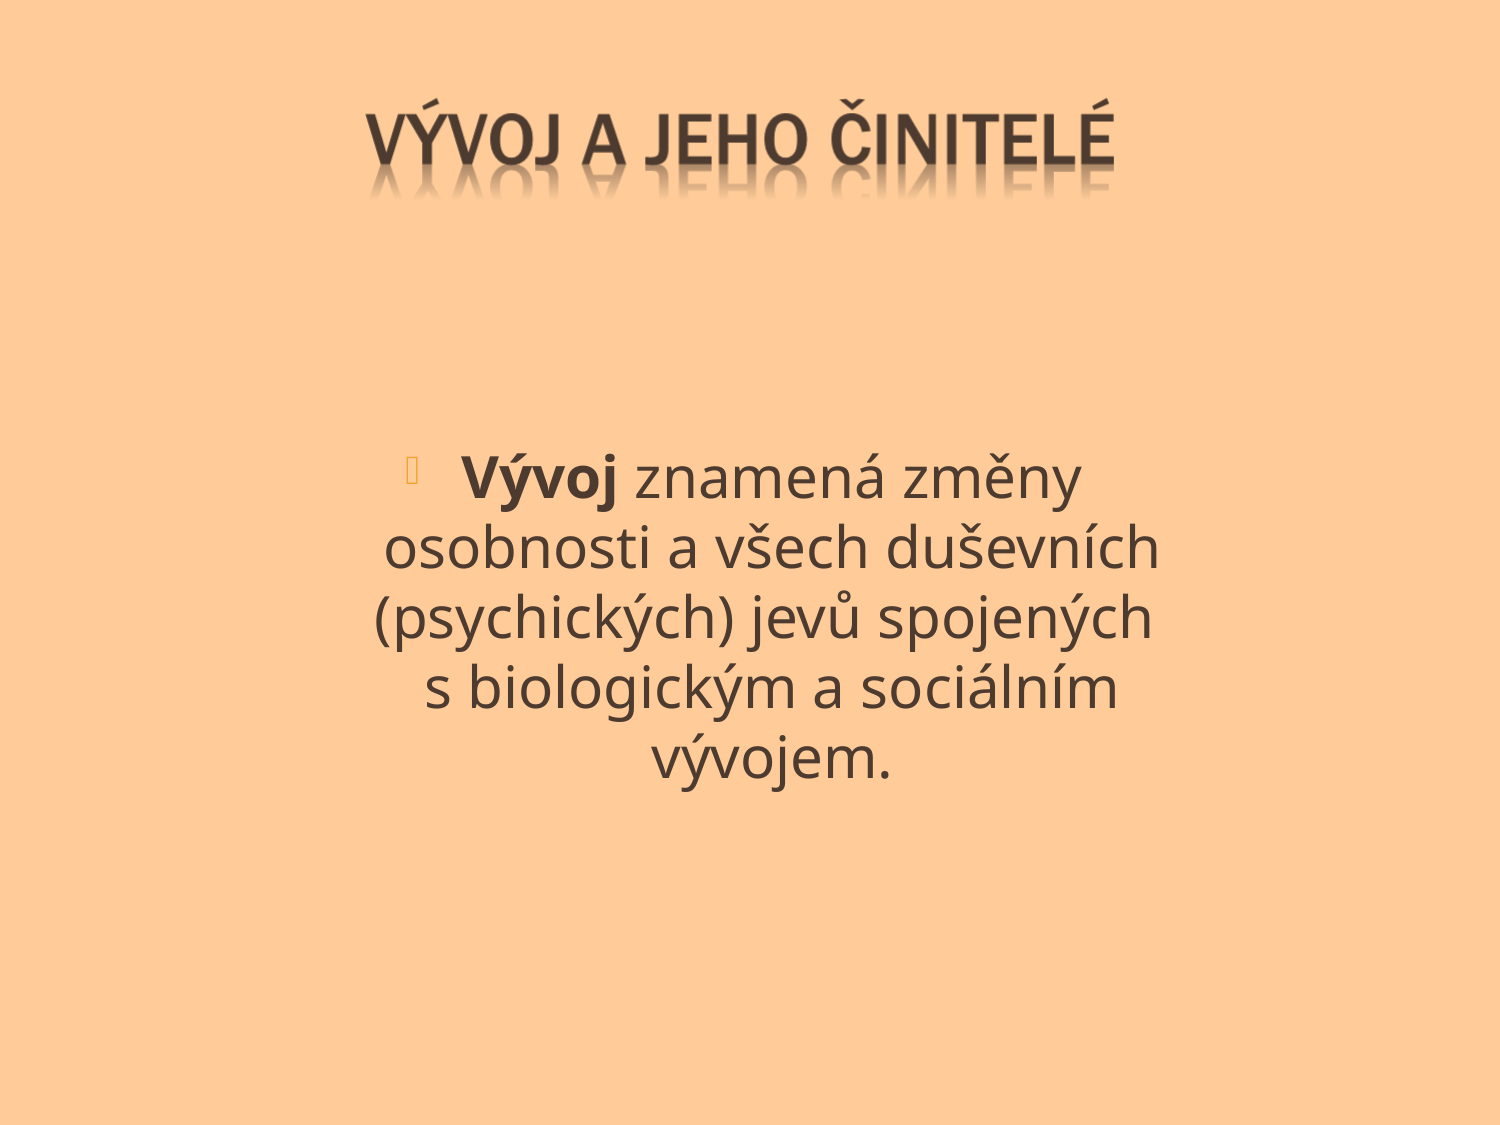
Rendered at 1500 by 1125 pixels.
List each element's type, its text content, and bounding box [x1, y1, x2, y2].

text_box [65, 42, 1416, 233]
list Vývoj znamená změny osobnosti a všech duševních (psychických) jevů spojených s biologickým a sociálním vývojem. [277, 432, 1211, 1007]
